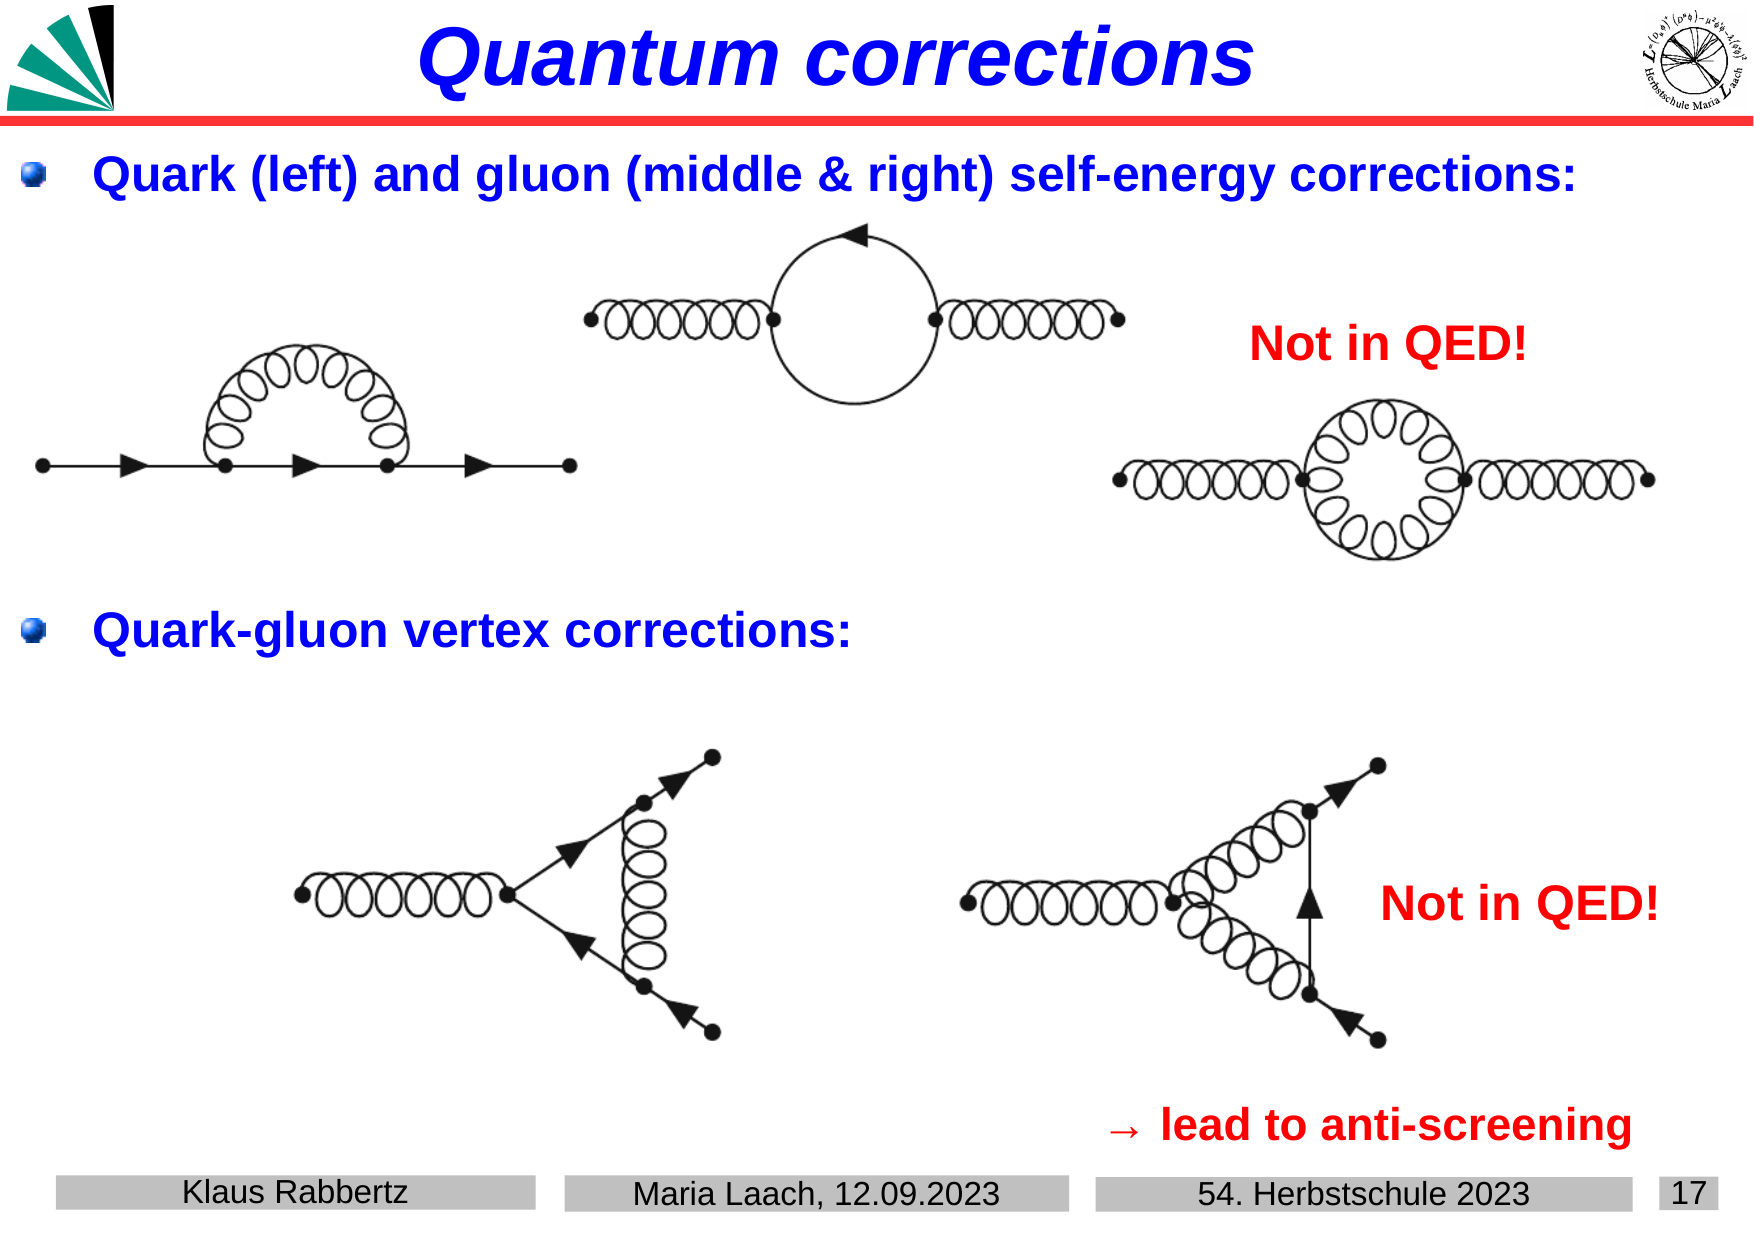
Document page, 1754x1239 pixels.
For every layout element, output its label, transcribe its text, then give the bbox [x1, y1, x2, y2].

picture [1643, 10, 1747, 110]
title Quantum corrections [129, 0, 1545, 114]
picture [7, 5, 114, 112]
list Quark (left) and gluon (middle & right) self-energy corrections: Quark-gluon vertex corrections: [9, 146, 1745, 1201]
text_box Not in QED! [1368, 868, 1674, 937]
text_box Not in QED! [1237, 309, 1542, 377]
text_box → lead to anti-screening [1089, 1093, 1646, 1157]
